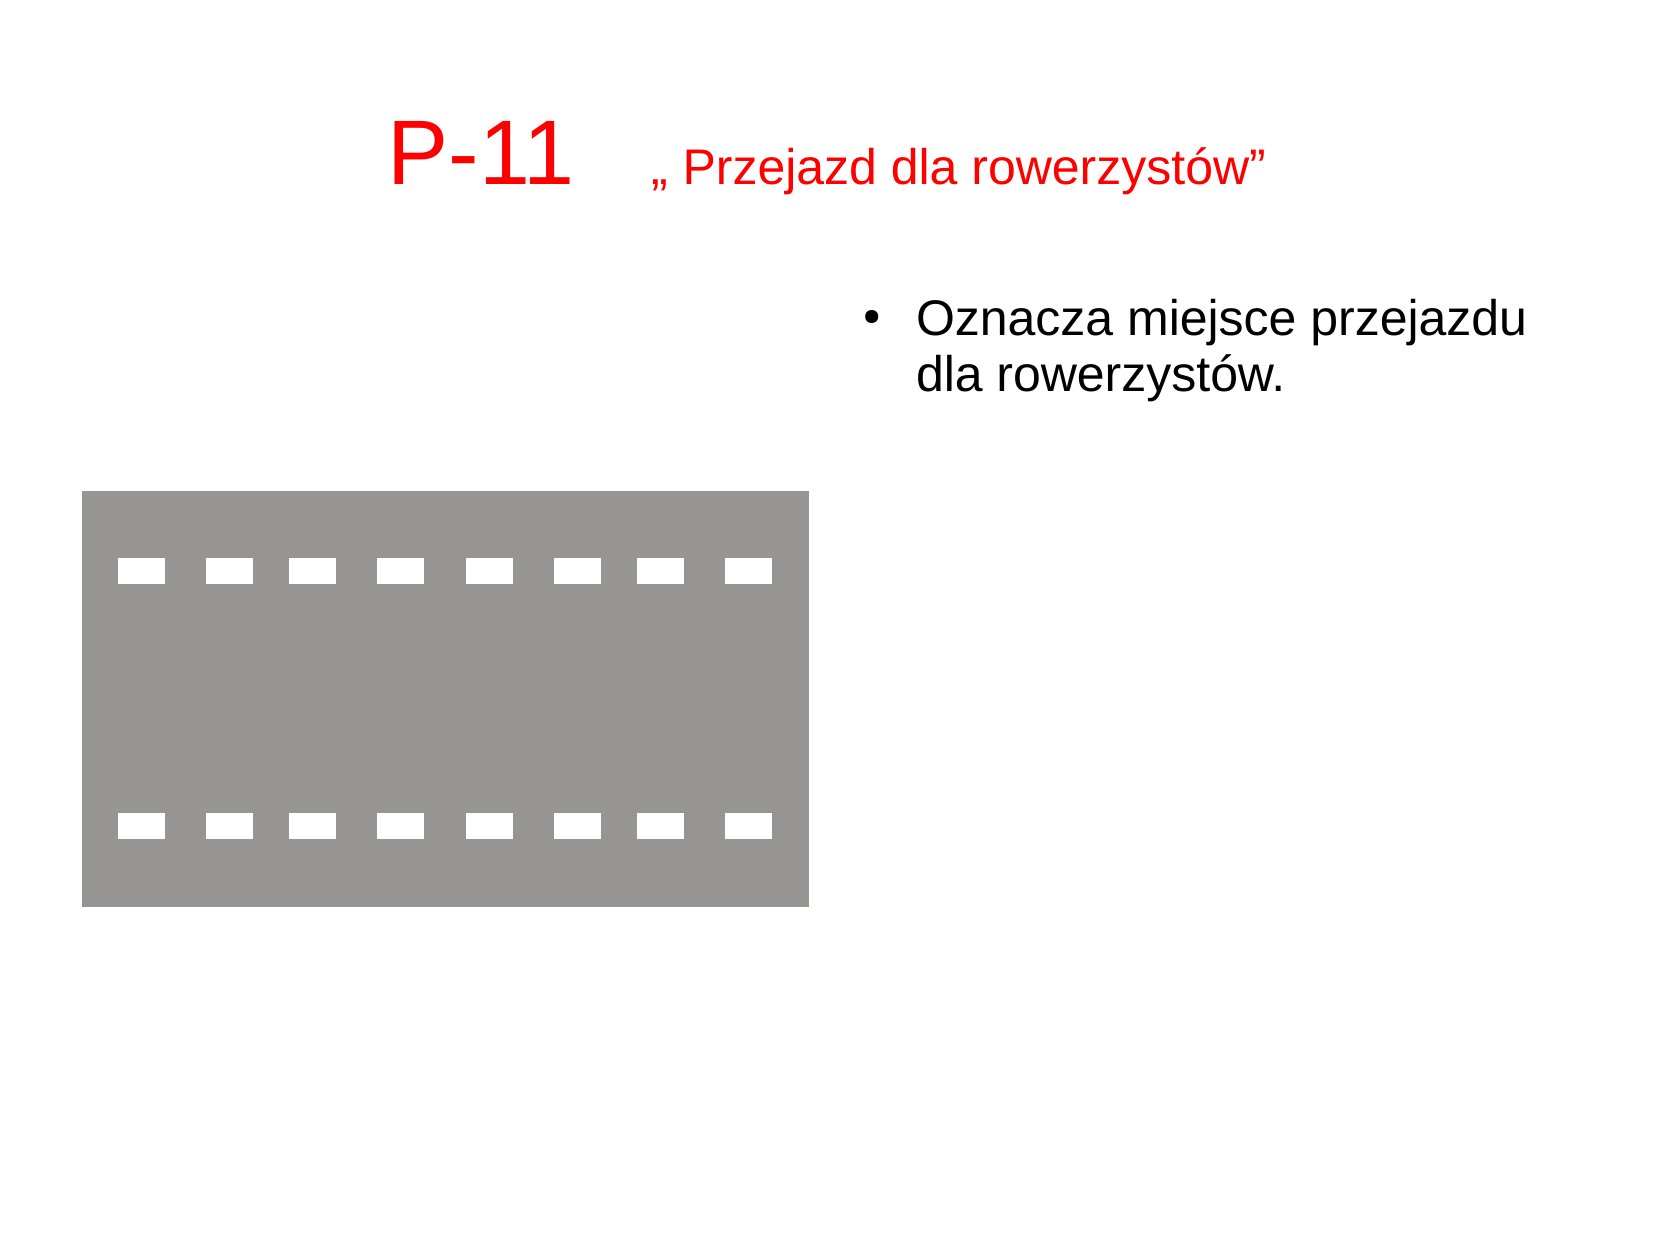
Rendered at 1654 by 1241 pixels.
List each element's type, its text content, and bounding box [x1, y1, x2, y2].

picture [82, 491, 809, 907]
list Oznacza miejsce przejazdu dla rowerzystów. [845, 290, 1572, 1094]
title P-11 „ Przejazd dla rowerzystów” [82, 56, 1571, 250]
